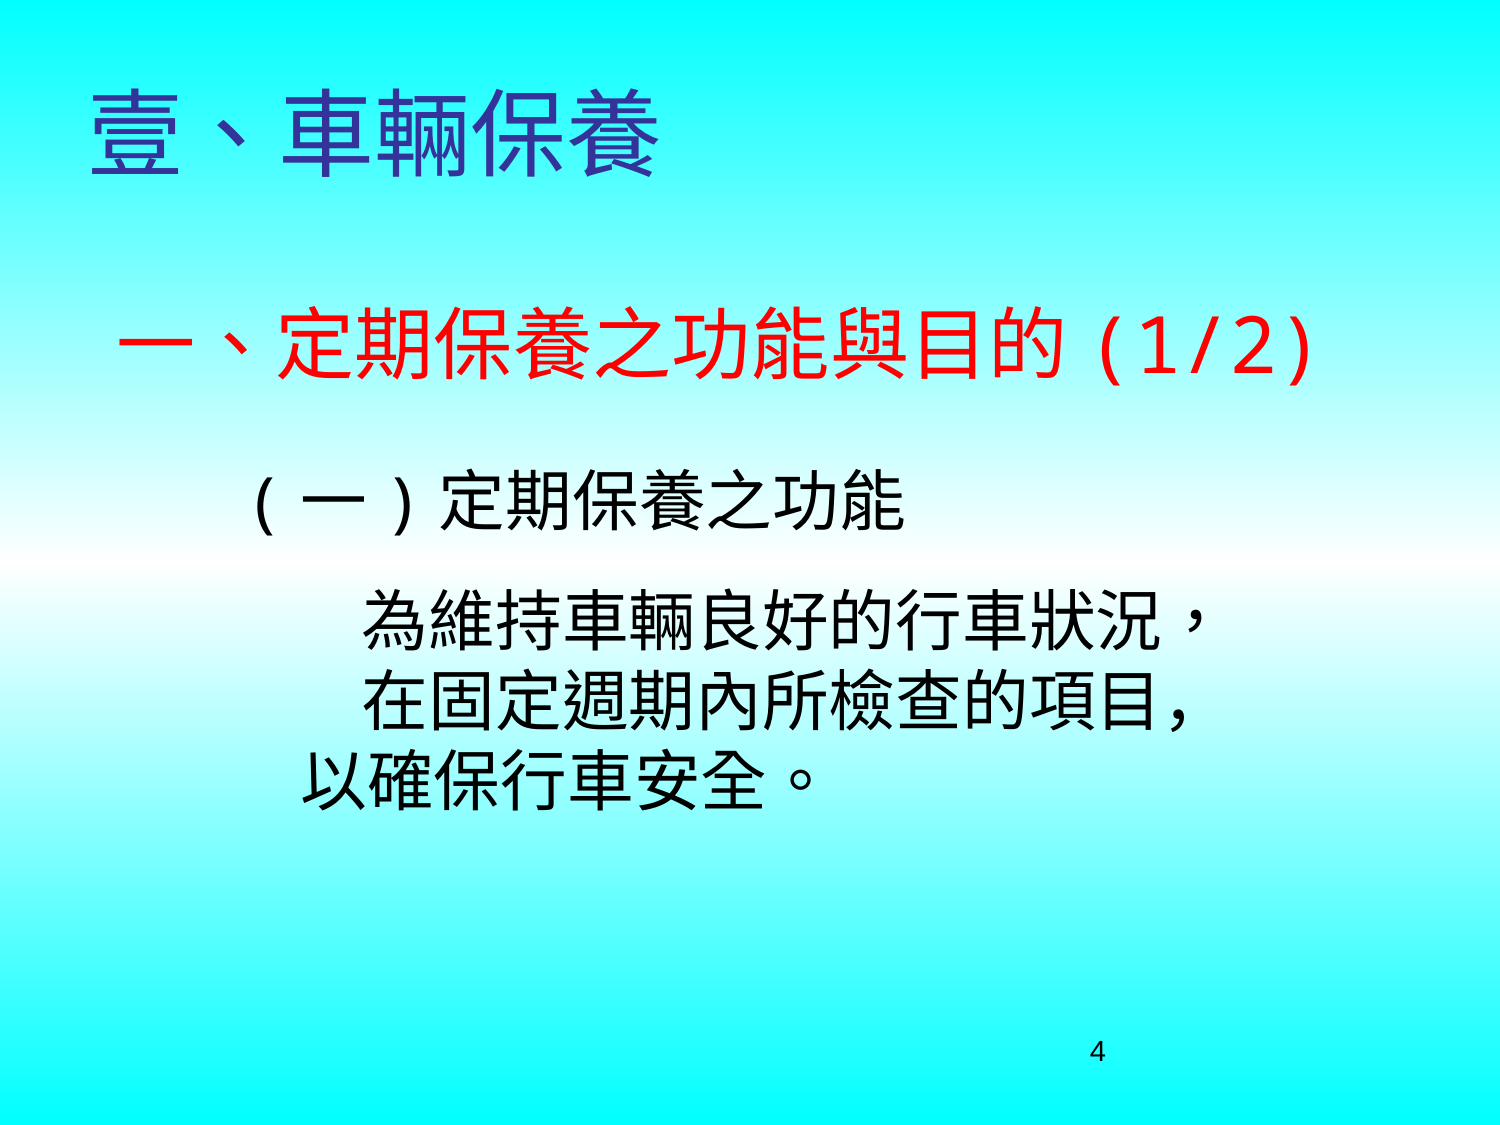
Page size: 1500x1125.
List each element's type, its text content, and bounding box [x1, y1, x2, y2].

text_box 壹、車輛保養 一、定期保養之功能與目的(1/2) (一)定期保養之功能 為維持車輛良好的行車狀況， 在固定週期內所檢查的項目， 以確保行車安全。 [29, 66, 1400, 1022]
text_box [1074, 1024, 1426, 1103]
